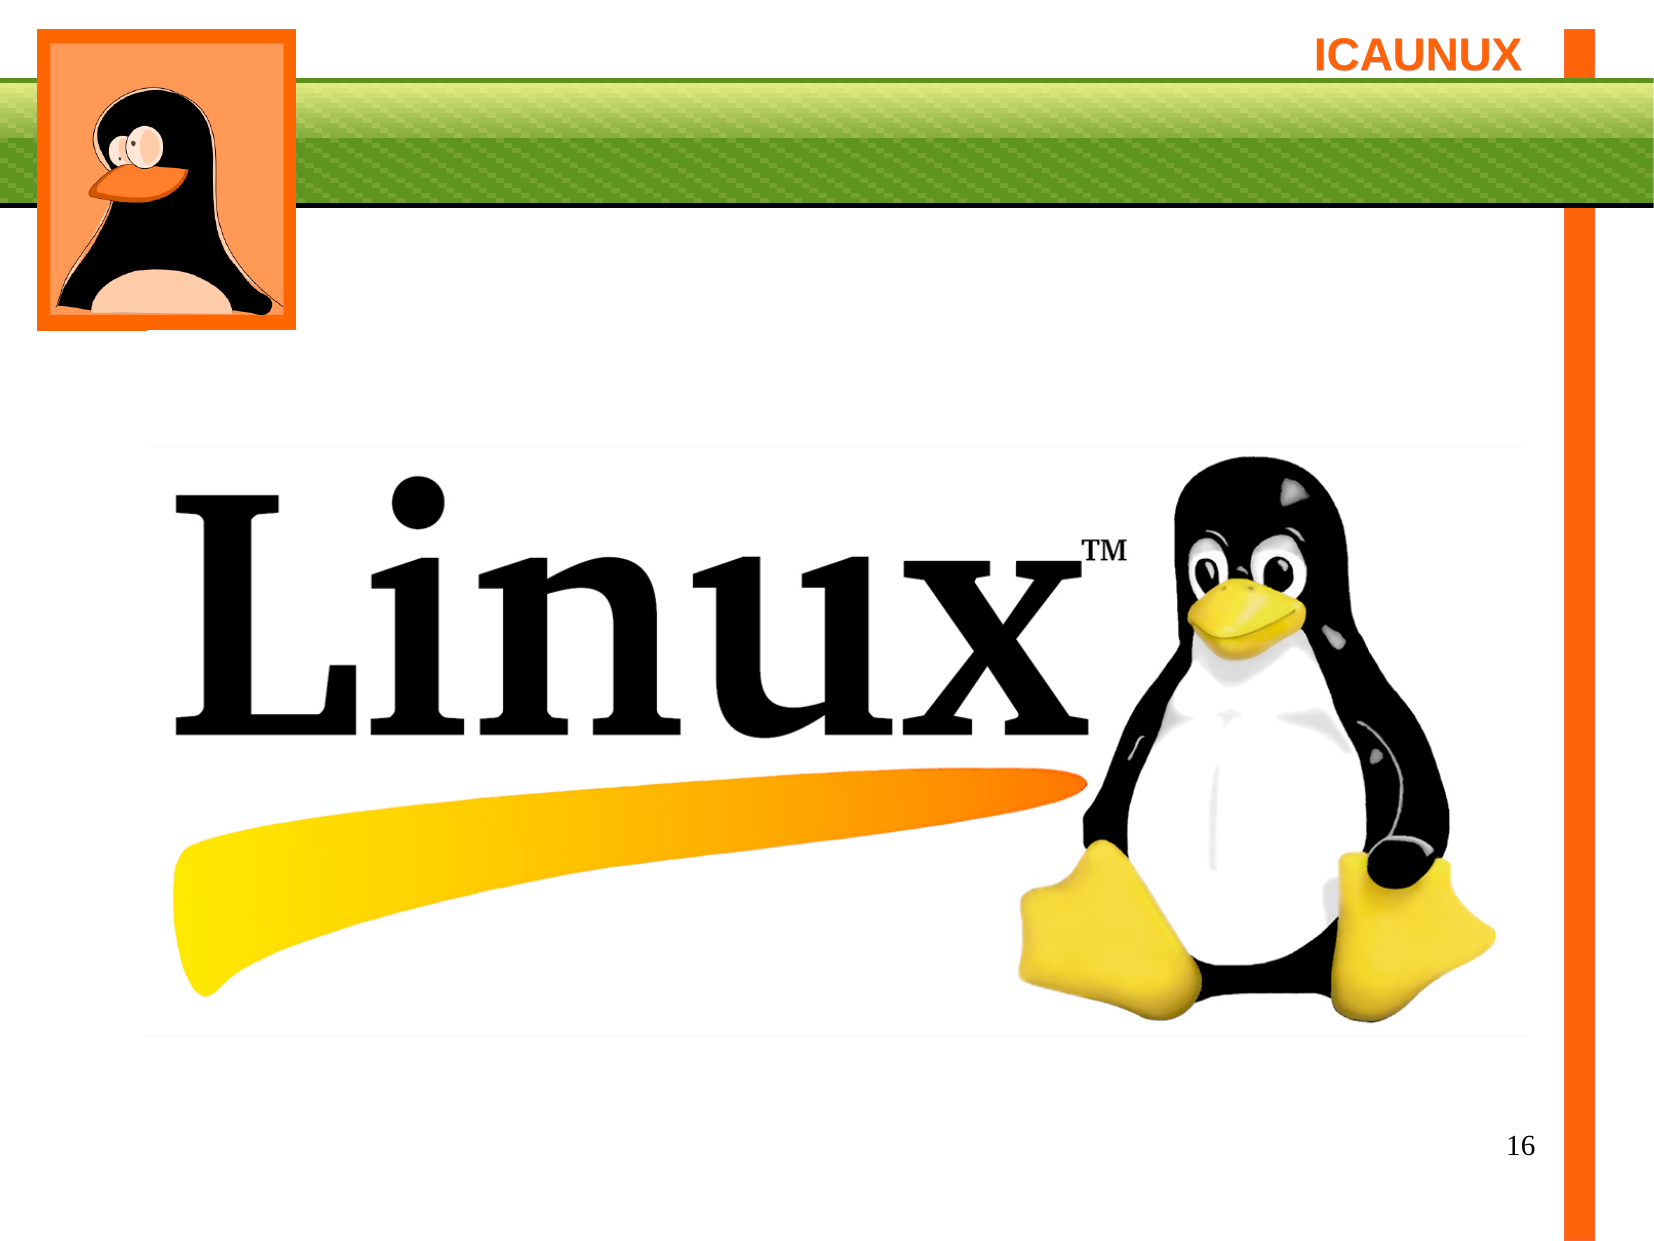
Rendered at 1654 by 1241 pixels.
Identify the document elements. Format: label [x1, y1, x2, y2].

picture [0, 29, 1654, 1092]
